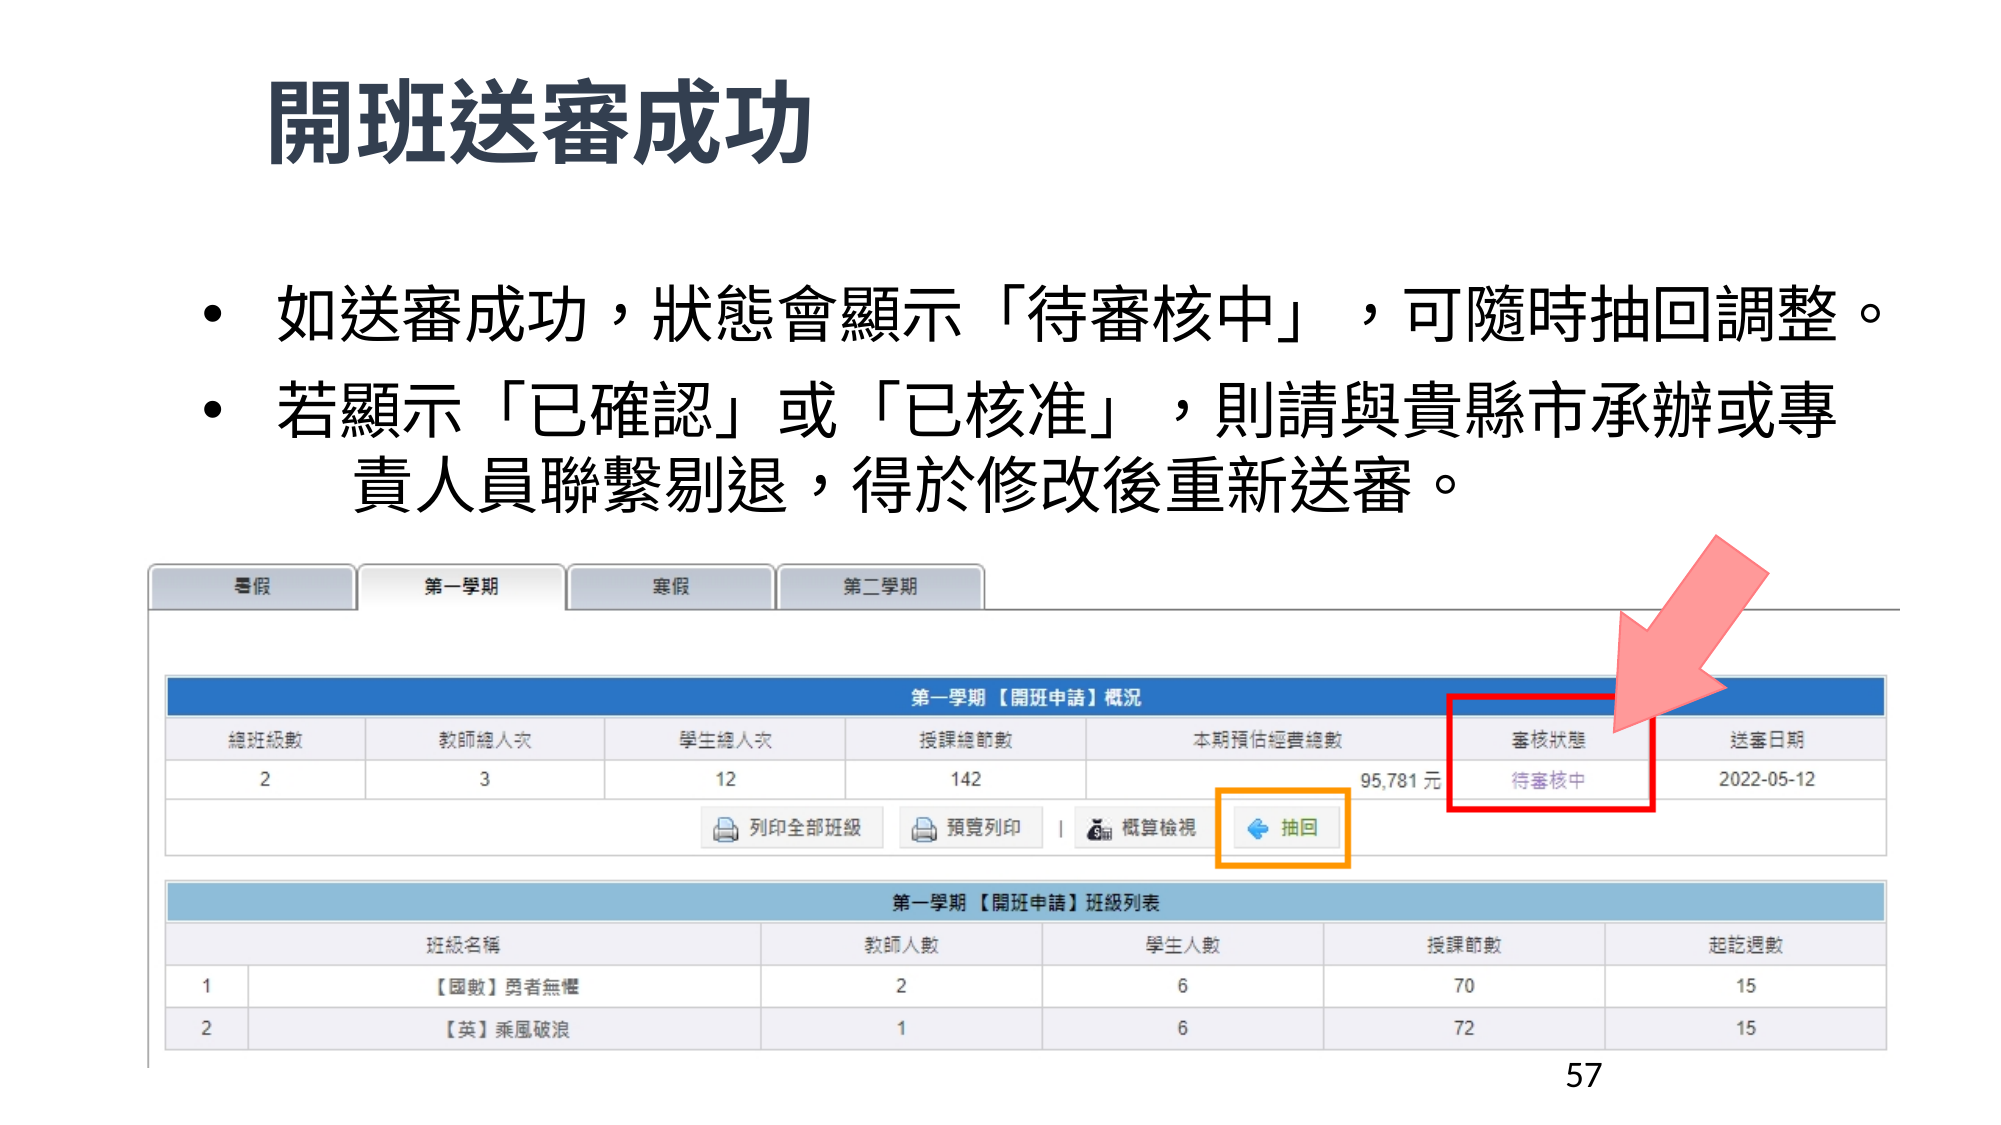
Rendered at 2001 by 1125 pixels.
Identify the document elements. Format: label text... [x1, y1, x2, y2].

text_box [1613, 535, 1769, 733]
text_box 開班送審成功 [250, 58, 831, 183]
subtitle 如送審成功，狀態會顯示「待審核中」，可隨時抽回調整。 若顯示「已確認」或「已核准」，則請與貴縣市承辦或專責人員聯繫剔退，得於修改後重新送審。 [186, 267, 1900, 545]
picture [143, 545, 1900, 1068]
text_box [1550, 1042, 2000, 1103]
